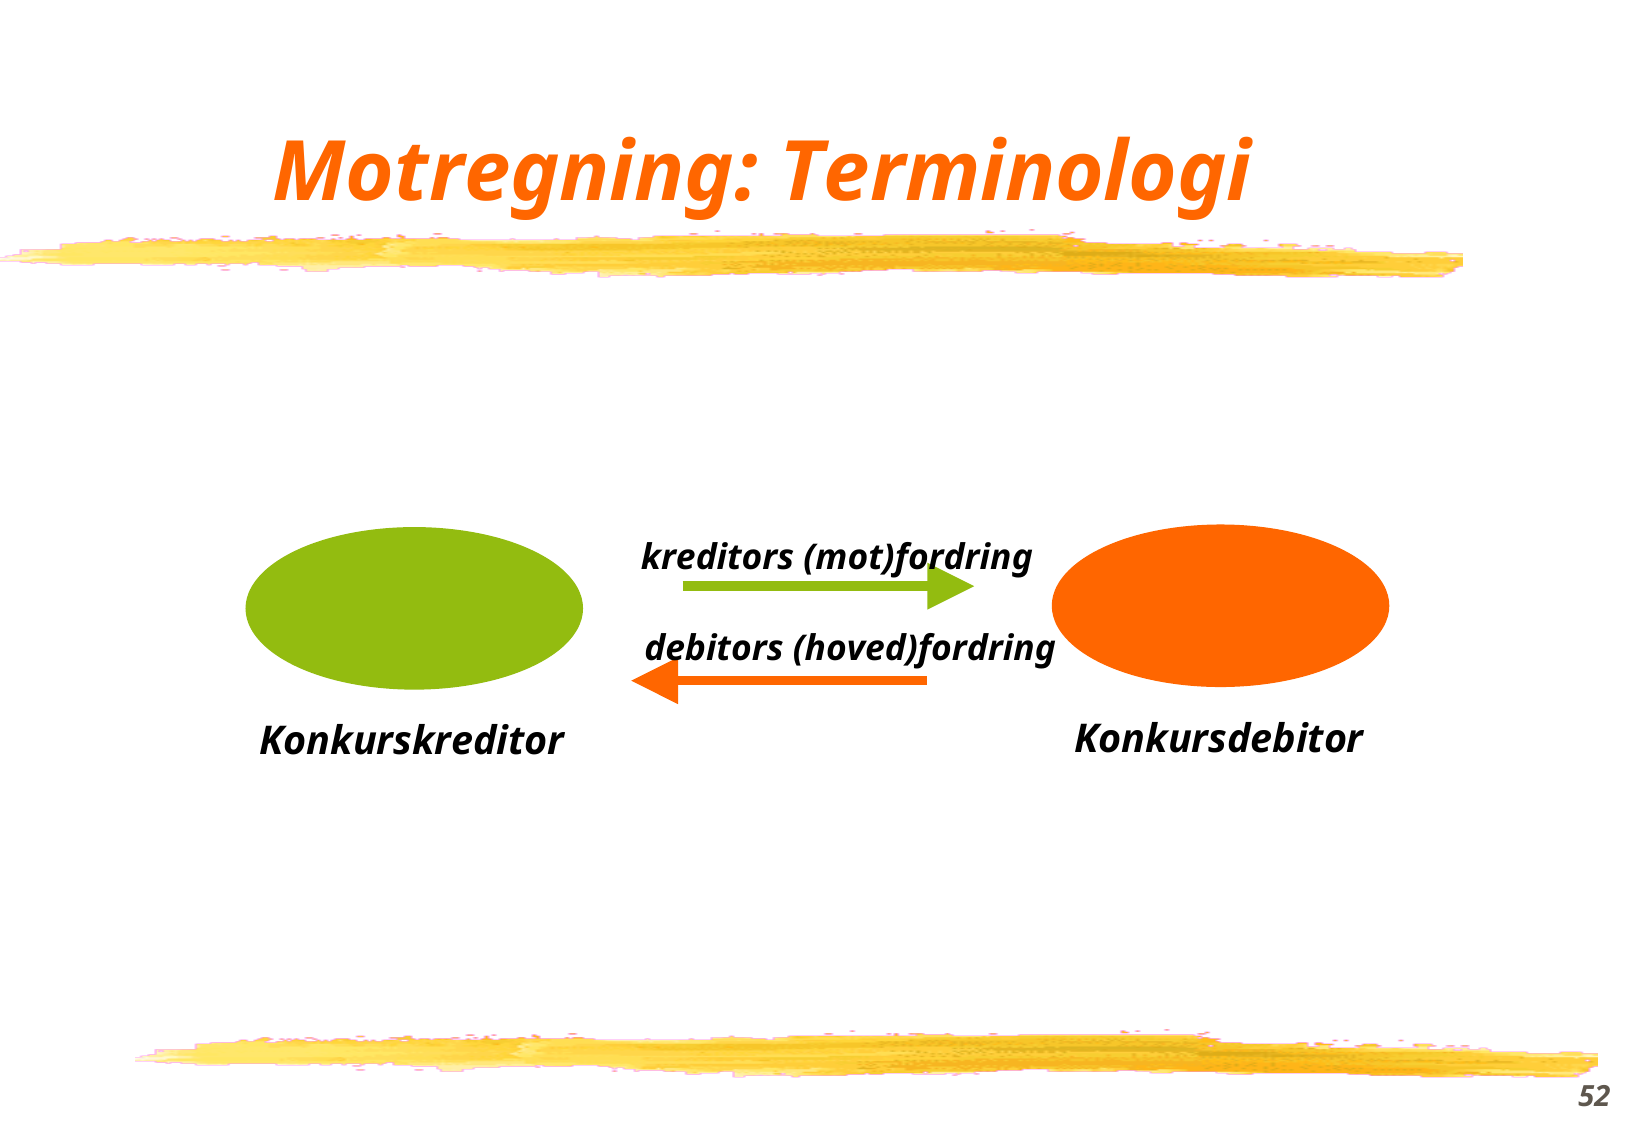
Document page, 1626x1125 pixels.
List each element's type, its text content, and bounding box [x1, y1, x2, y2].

text_box <number> [1516, 1050, 1626, 1125]
title Motregning: Terminologi [72, 37, 1454, 225]
text_box Konkursdebitor [1060, 705, 1379, 768]
text_box kreditors (mot)fordring [626, 527, 1048, 584]
picture [0, 224, 1463, 288]
text_box debitors (hoved)fordring [630, 618, 1071, 675]
text_box Konkurskreditor [245, 708, 579, 770]
text_box [1051, 524, 1390, 688]
text_box [245, 527, 584, 690]
picture [135, 1024, 1598, 1088]
